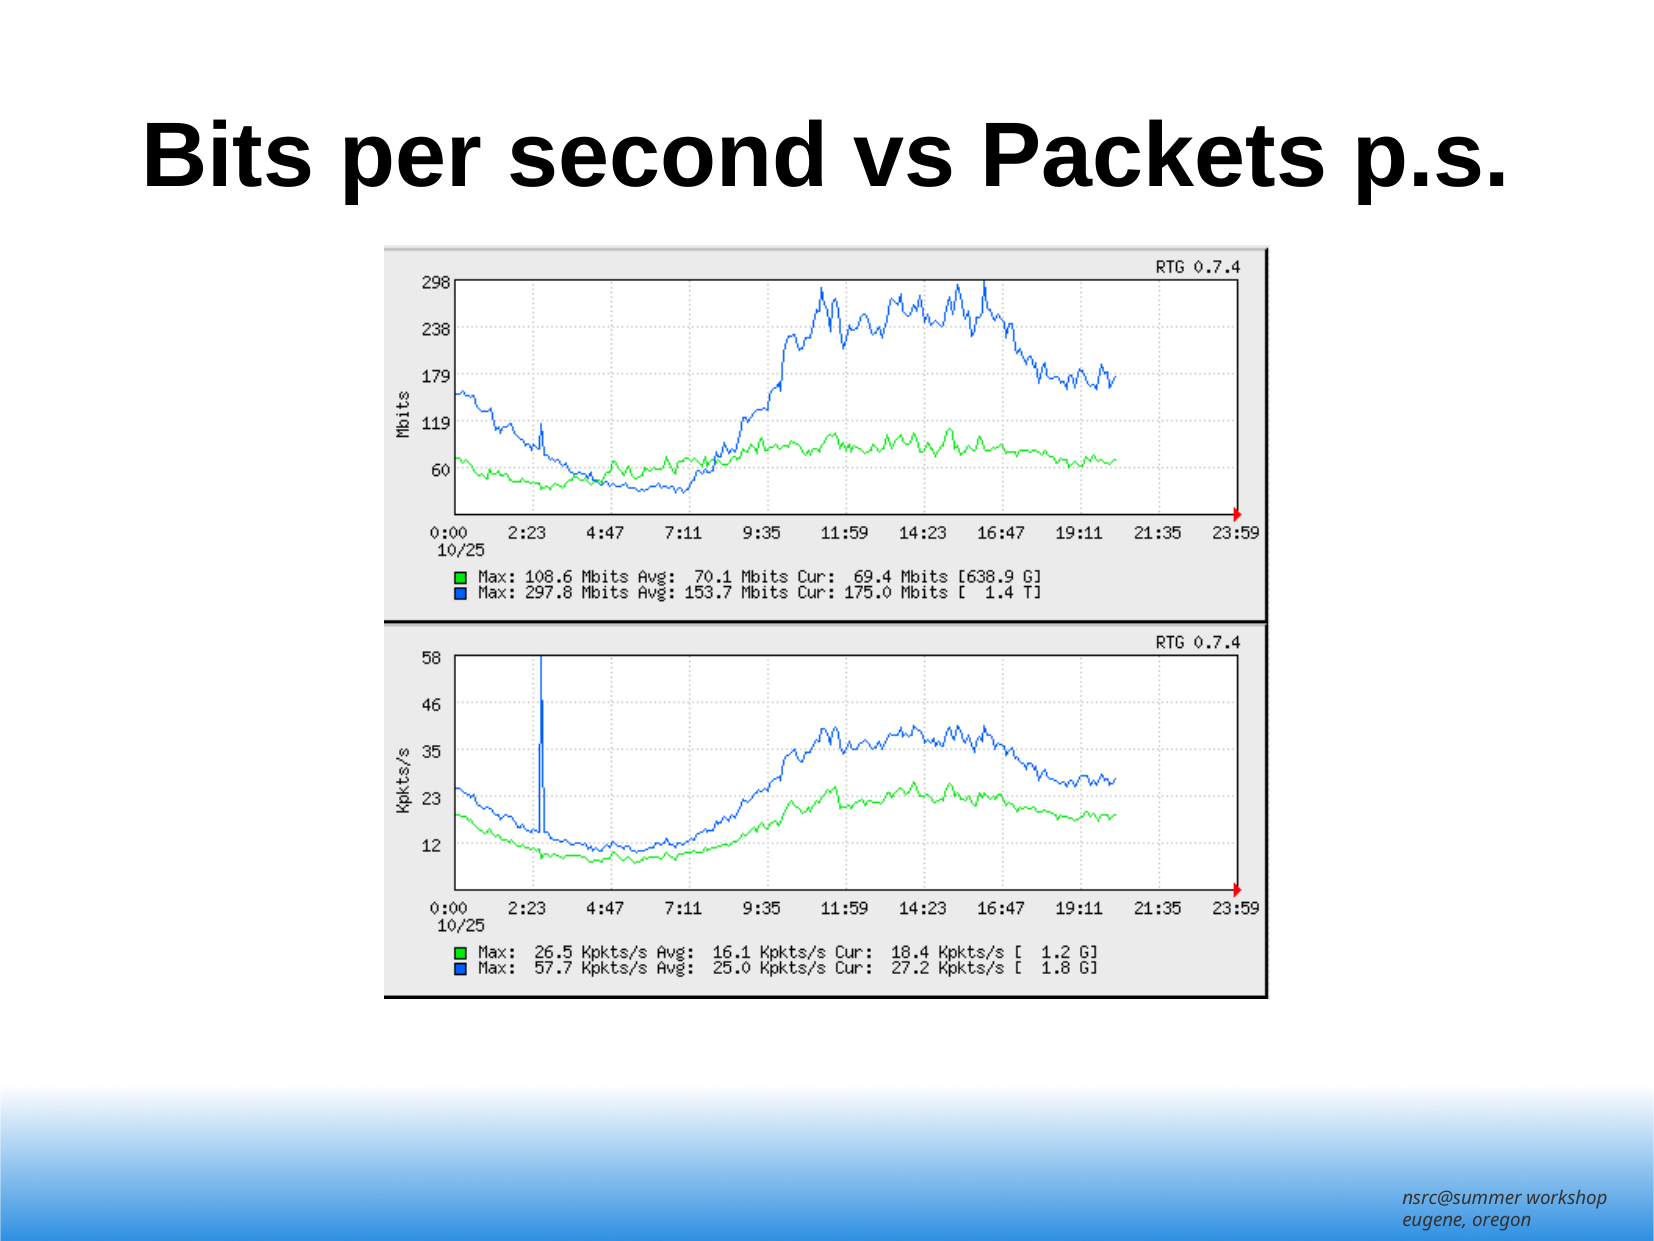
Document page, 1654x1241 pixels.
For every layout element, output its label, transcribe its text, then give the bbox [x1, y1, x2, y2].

title Bits per second vs Packets p.s. [82, 49, 1571, 257]
picture [384, 245, 1270, 999]
picture [0, 1083, 1654, 1241]
